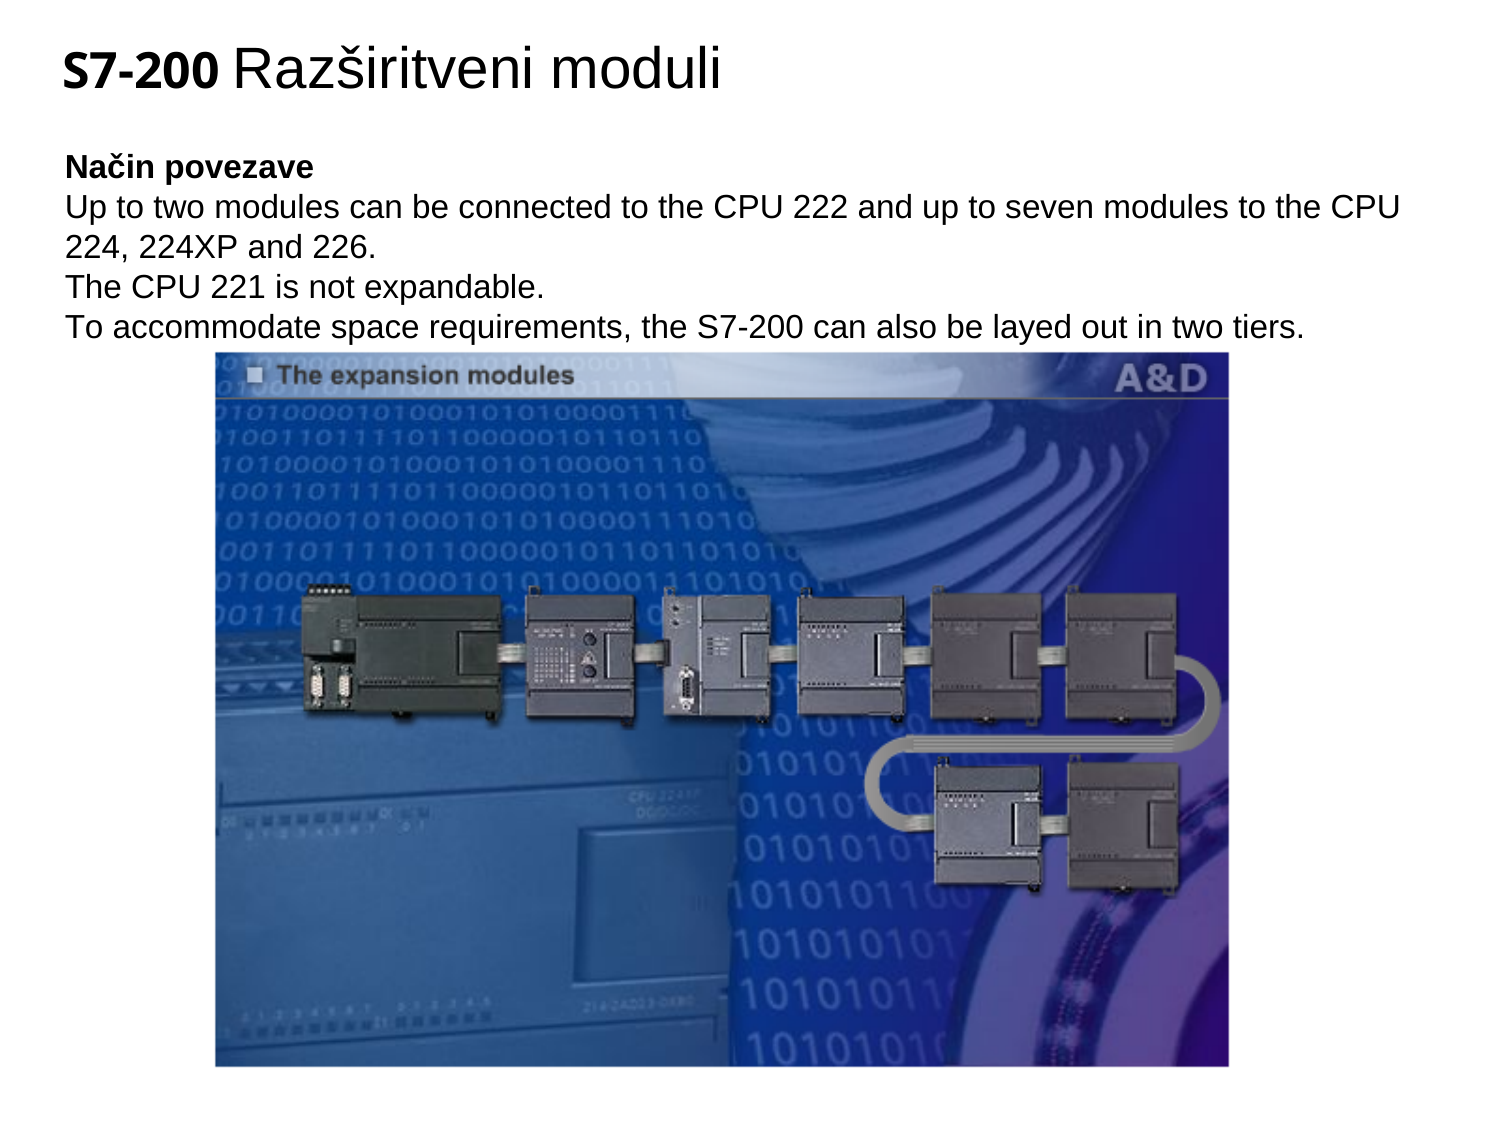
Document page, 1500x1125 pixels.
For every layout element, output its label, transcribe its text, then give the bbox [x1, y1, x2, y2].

text_box Način povezave Up to two modules can be connected to the CPU 222 and up to seven modules to the CPU 224, 224XP and 226. The CPU 221 is not expandable. To accommodate space requirements, the S7-200 can also be layed out in two tiers. [50, 137, 1463, 353]
text_box S7-200 Razširitveni moduli [47, 22, 739, 108]
picture [212, 349, 1233, 1071]
